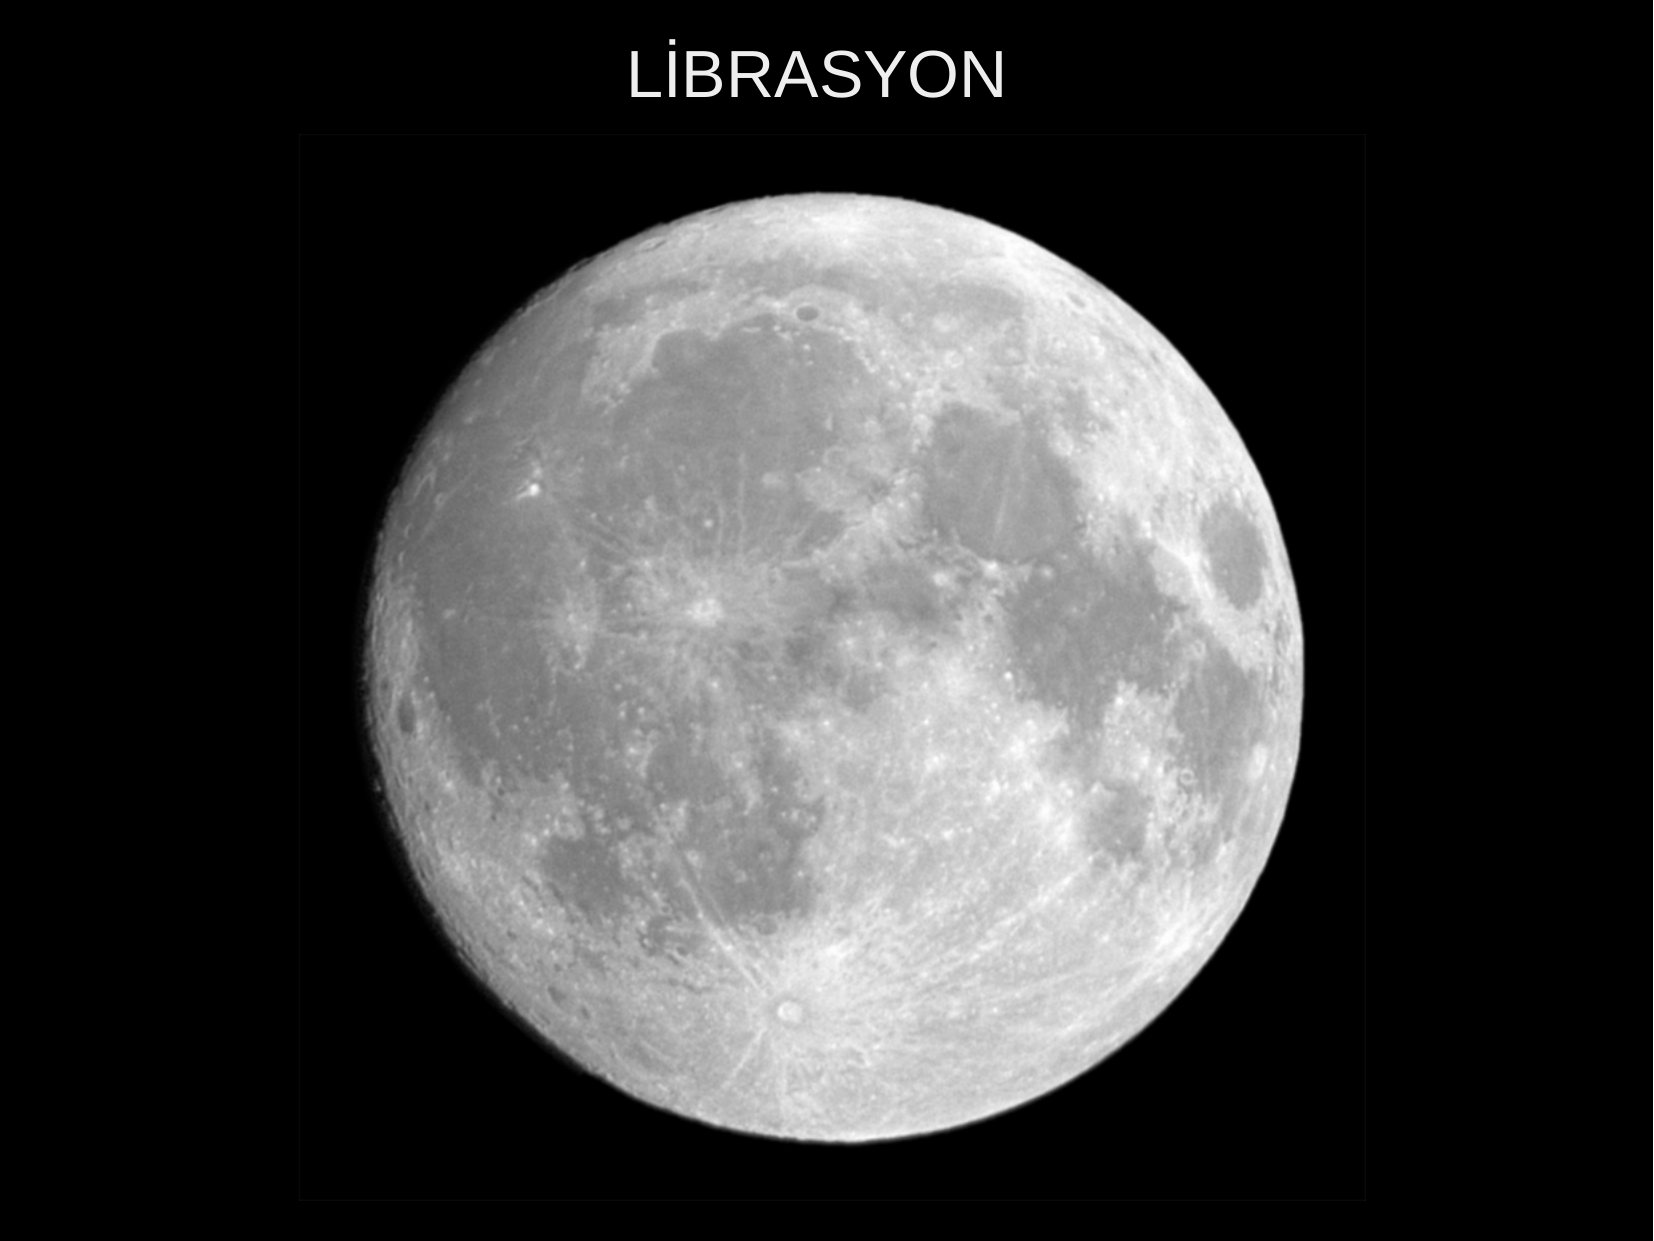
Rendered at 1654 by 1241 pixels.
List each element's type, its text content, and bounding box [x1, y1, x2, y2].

picture [299, 134, 1366, 1201]
text_box LİBRASYON [450, 30, 1186, 120]
